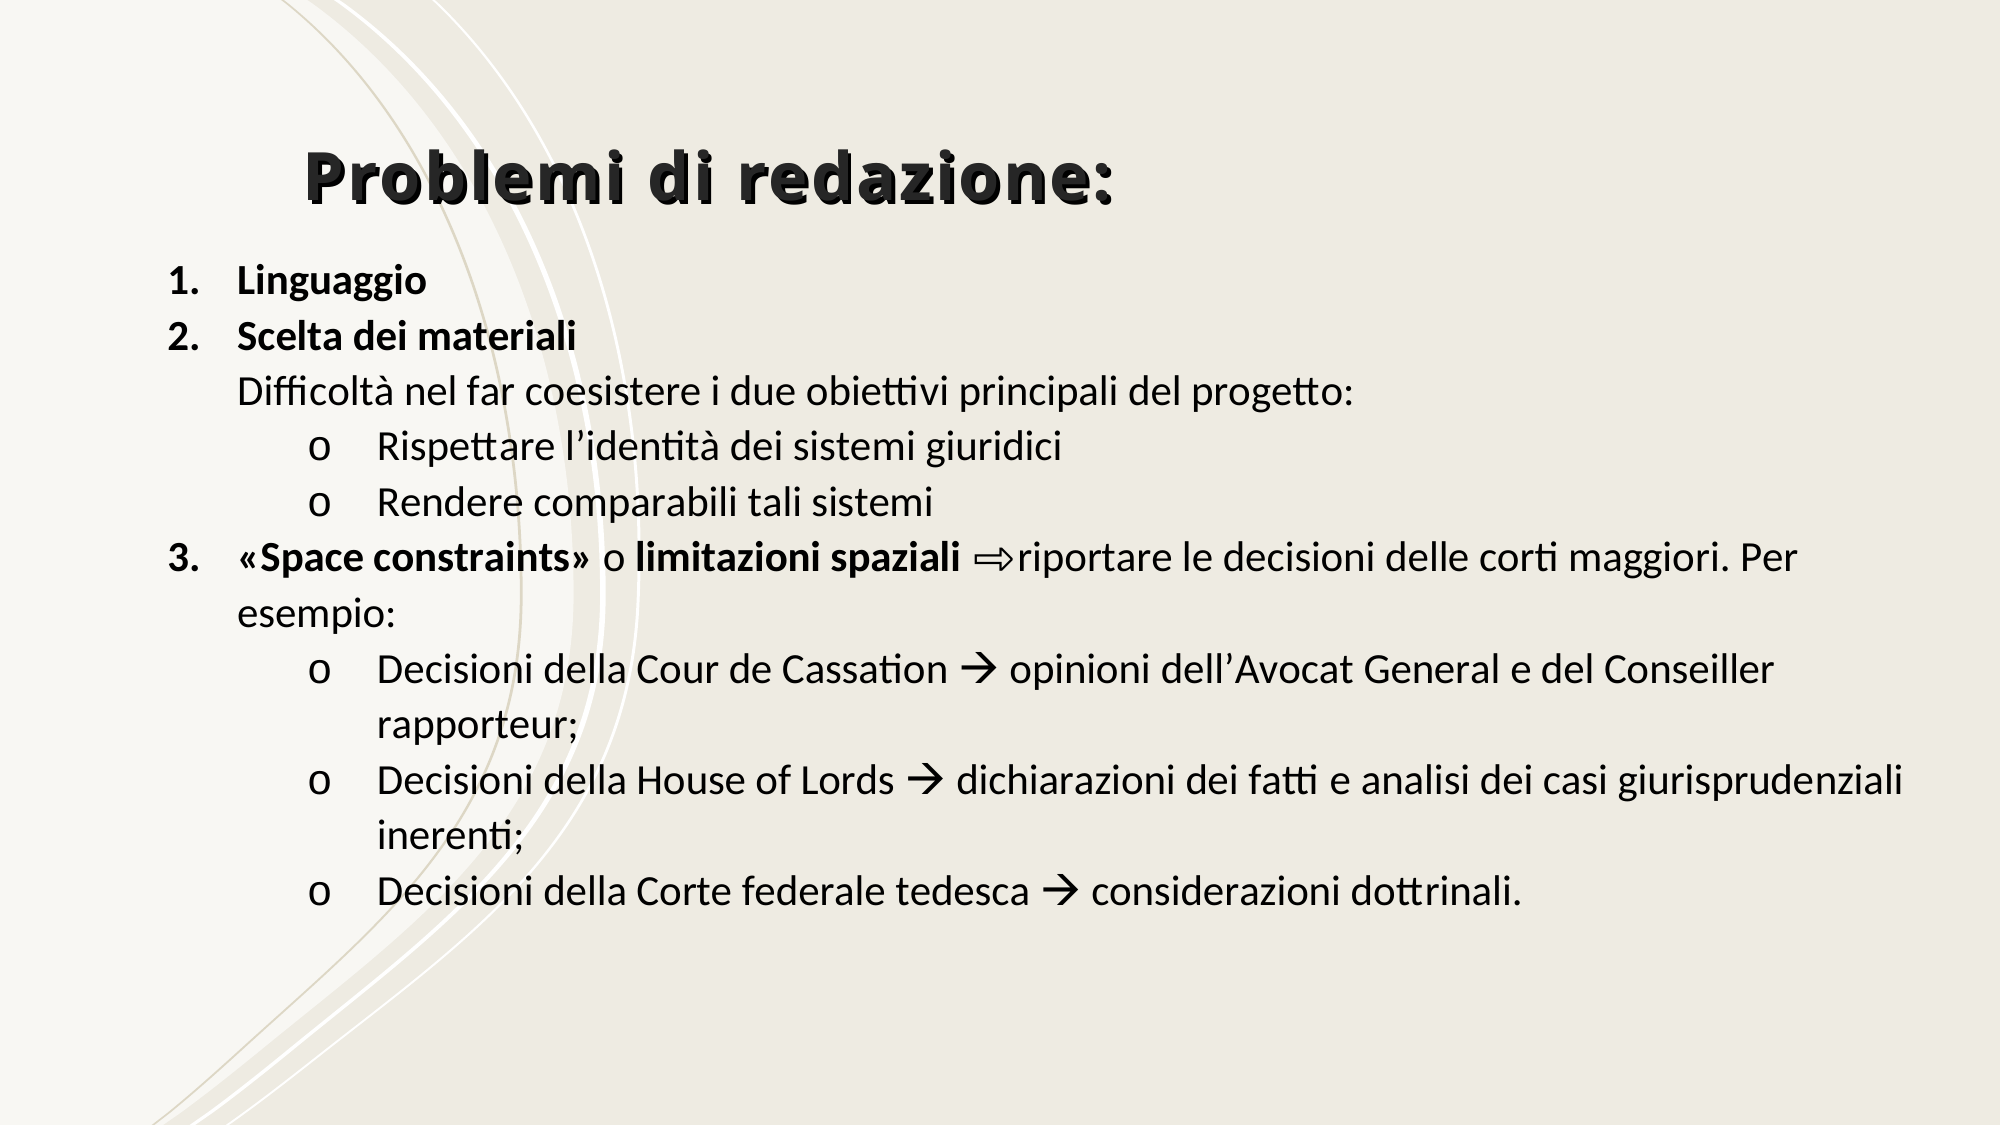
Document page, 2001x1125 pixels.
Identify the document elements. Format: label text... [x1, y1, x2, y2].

picture [97, 253, 1968, 953]
title Problemi di redazione: [285, 90, 1922, 229]
